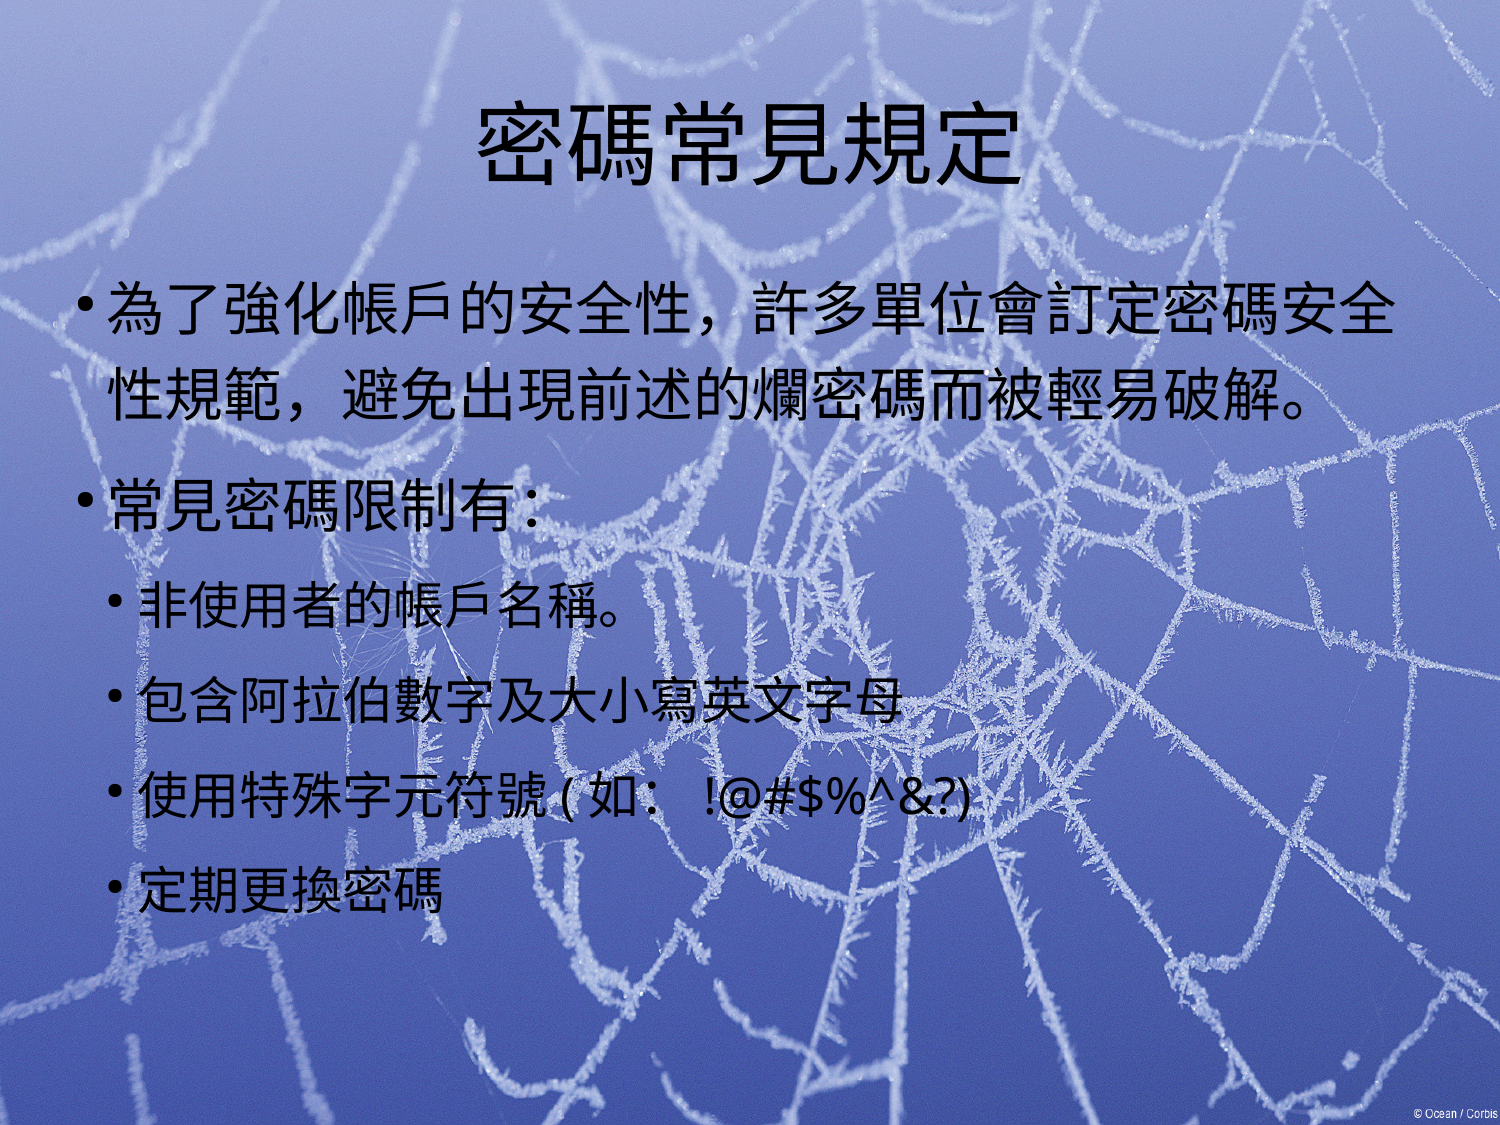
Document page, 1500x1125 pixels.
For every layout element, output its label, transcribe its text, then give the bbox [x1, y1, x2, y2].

picture [0, 0, 1500, 1125]
title 密碼常見規定 [75, 45, 1425, 233]
list 為了強化帳戶的安全性，許多單位會訂定密碼安全性規範，避免出現前述的爛密碼而被輕易破解。 常見密碼限制有： 非使用者的帳戶名稱。 包含阿拉伯數字及大小寫英文字母 使用特殊字元符號(如：!@#$%^&?) 定期更換密碼 [75, 262, 1425, 1005]
